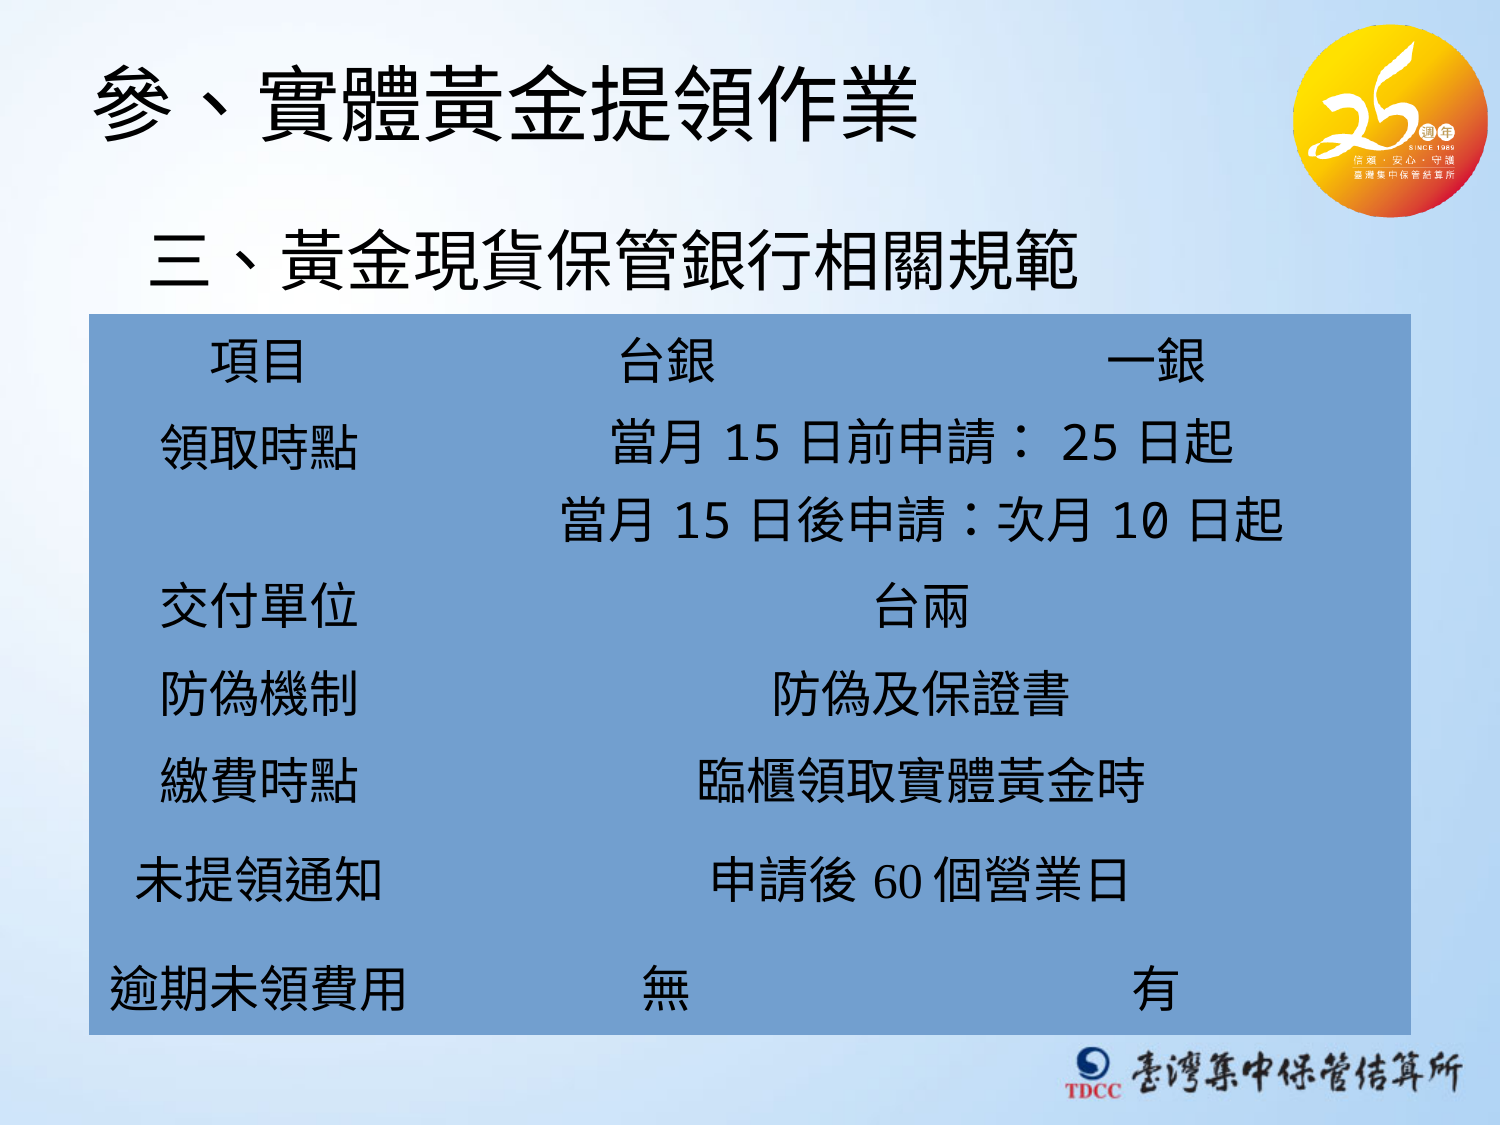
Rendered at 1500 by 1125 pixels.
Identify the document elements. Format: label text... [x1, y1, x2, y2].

list 三、黃金現貨保管銀行相關規範 [75, 208, 1500, 1005]
table_cell 未提領通知 [89, 833, 431, 942]
table_cell 台兩 [431, 559, 1411, 647]
table_cell 繳費時點 [89, 734, 431, 833]
table_header 項目 [89, 314, 431, 401]
table_cell 逾期未領費用 [89, 942, 431, 1035]
table_cell 臨櫃領取實體黃金時 [431, 734, 1411, 833]
table_cell 申請後60個營業日 [431, 833, 1411, 942]
table_cell 無 [431, 942, 902, 1035]
table_cell 領取時點 [89, 401, 431, 559]
table_header 台銀 [431, 314, 902, 401]
table_cell 防偽機制 [89, 647, 431, 734]
table_cell 有 [902, 942, 1411, 1035]
table_cell 當月15日前申請：25日起 當月15日後申請：次月10日起 [431, 401, 1411, 559]
table_header 一銀 [902, 314, 1411, 401]
title 參、實體黃金提領作業 [75, 45, 1426, 173]
table_cell 防偽及保證書 [431, 647, 1411, 734]
table_cell 交付單位 [89, 559, 431, 647]
